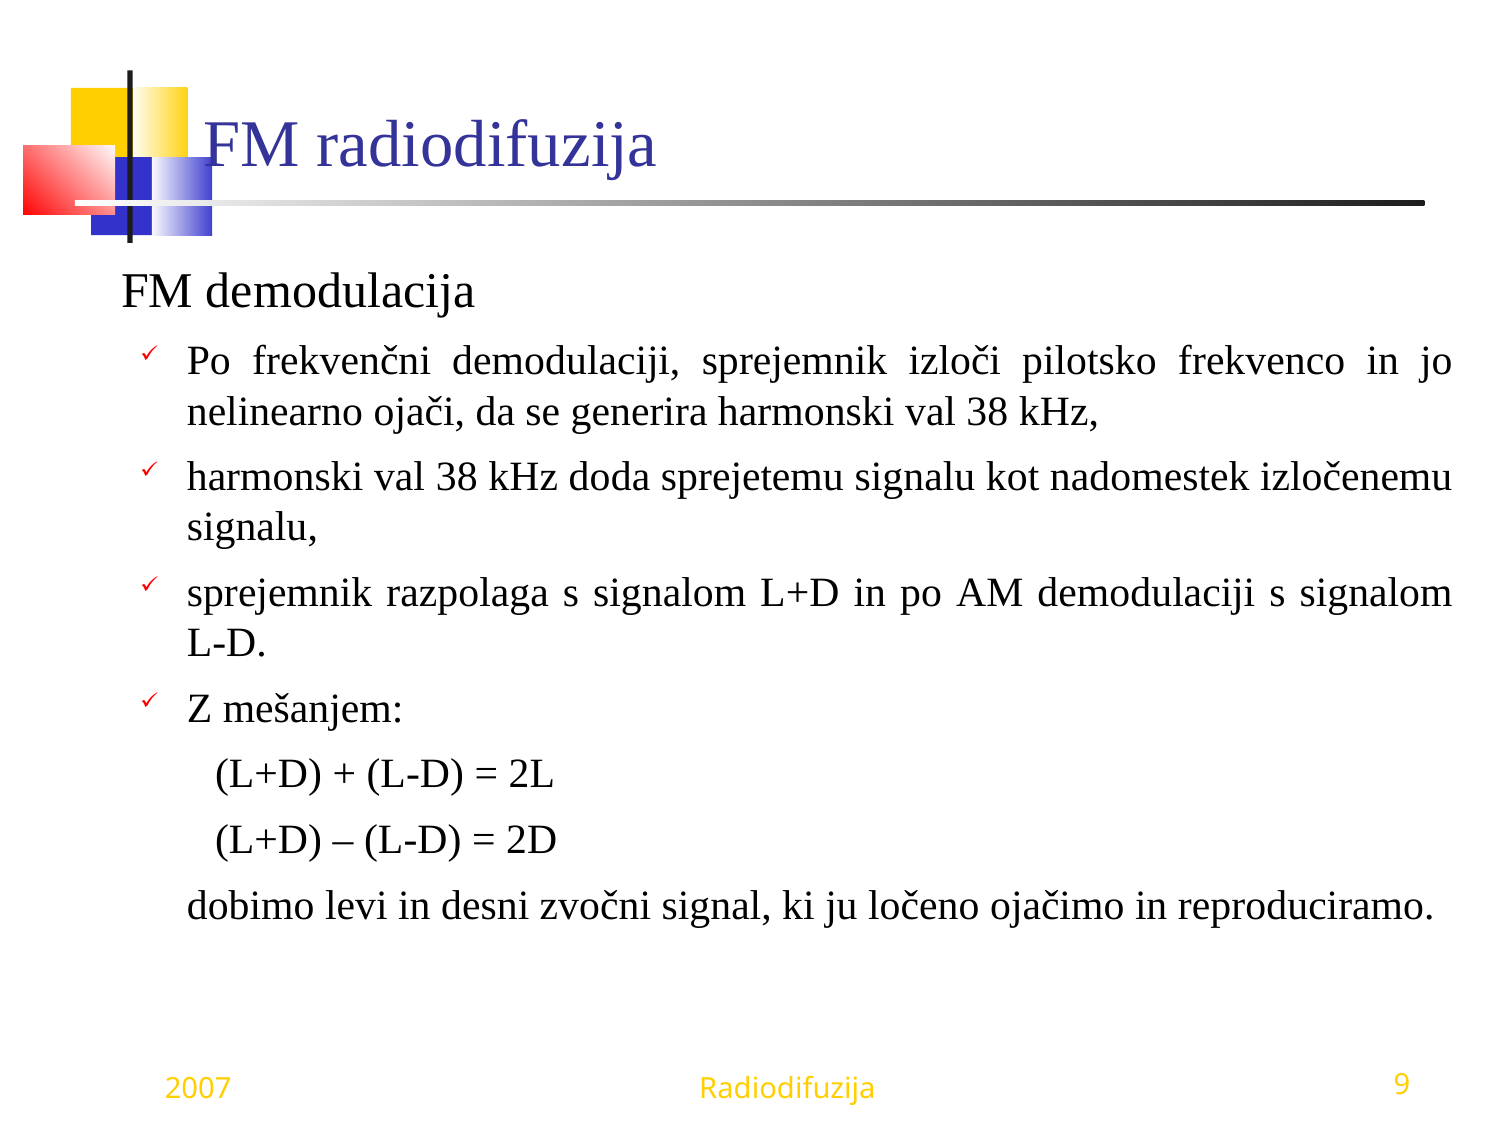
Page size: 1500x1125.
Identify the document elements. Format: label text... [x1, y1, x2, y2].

text_box 2007 [150, 1042, 463, 1113]
text_box Radiodifuzija [549, 1042, 1026, 1113]
text_box <number> [1112, 1042, 1426, 1113]
list FM demodulacija Po frekvenčni demodulaciji, sprejemnik izloči pilotsko frekvenco in jo nelinearno ojači, da se generira harmonski val 38 kHz, harmonski val 38 kHz doda sprejetemu signalu kot nadomestek izločenemu signalu, sprejemnik razpolaga s signalom L+D in po AM demodulaciji s signalom L-D. Z mešanjem: (L+D) + (L-D) = 2L (L+D) – (L-D) = 2D dobimo levi in desni zvočni signal, ki ju ločeno ojačimo in reproduciramo. [50, 249, 1469, 1042]
title FM radiodifuzija [188, 92, 1468, 188]
